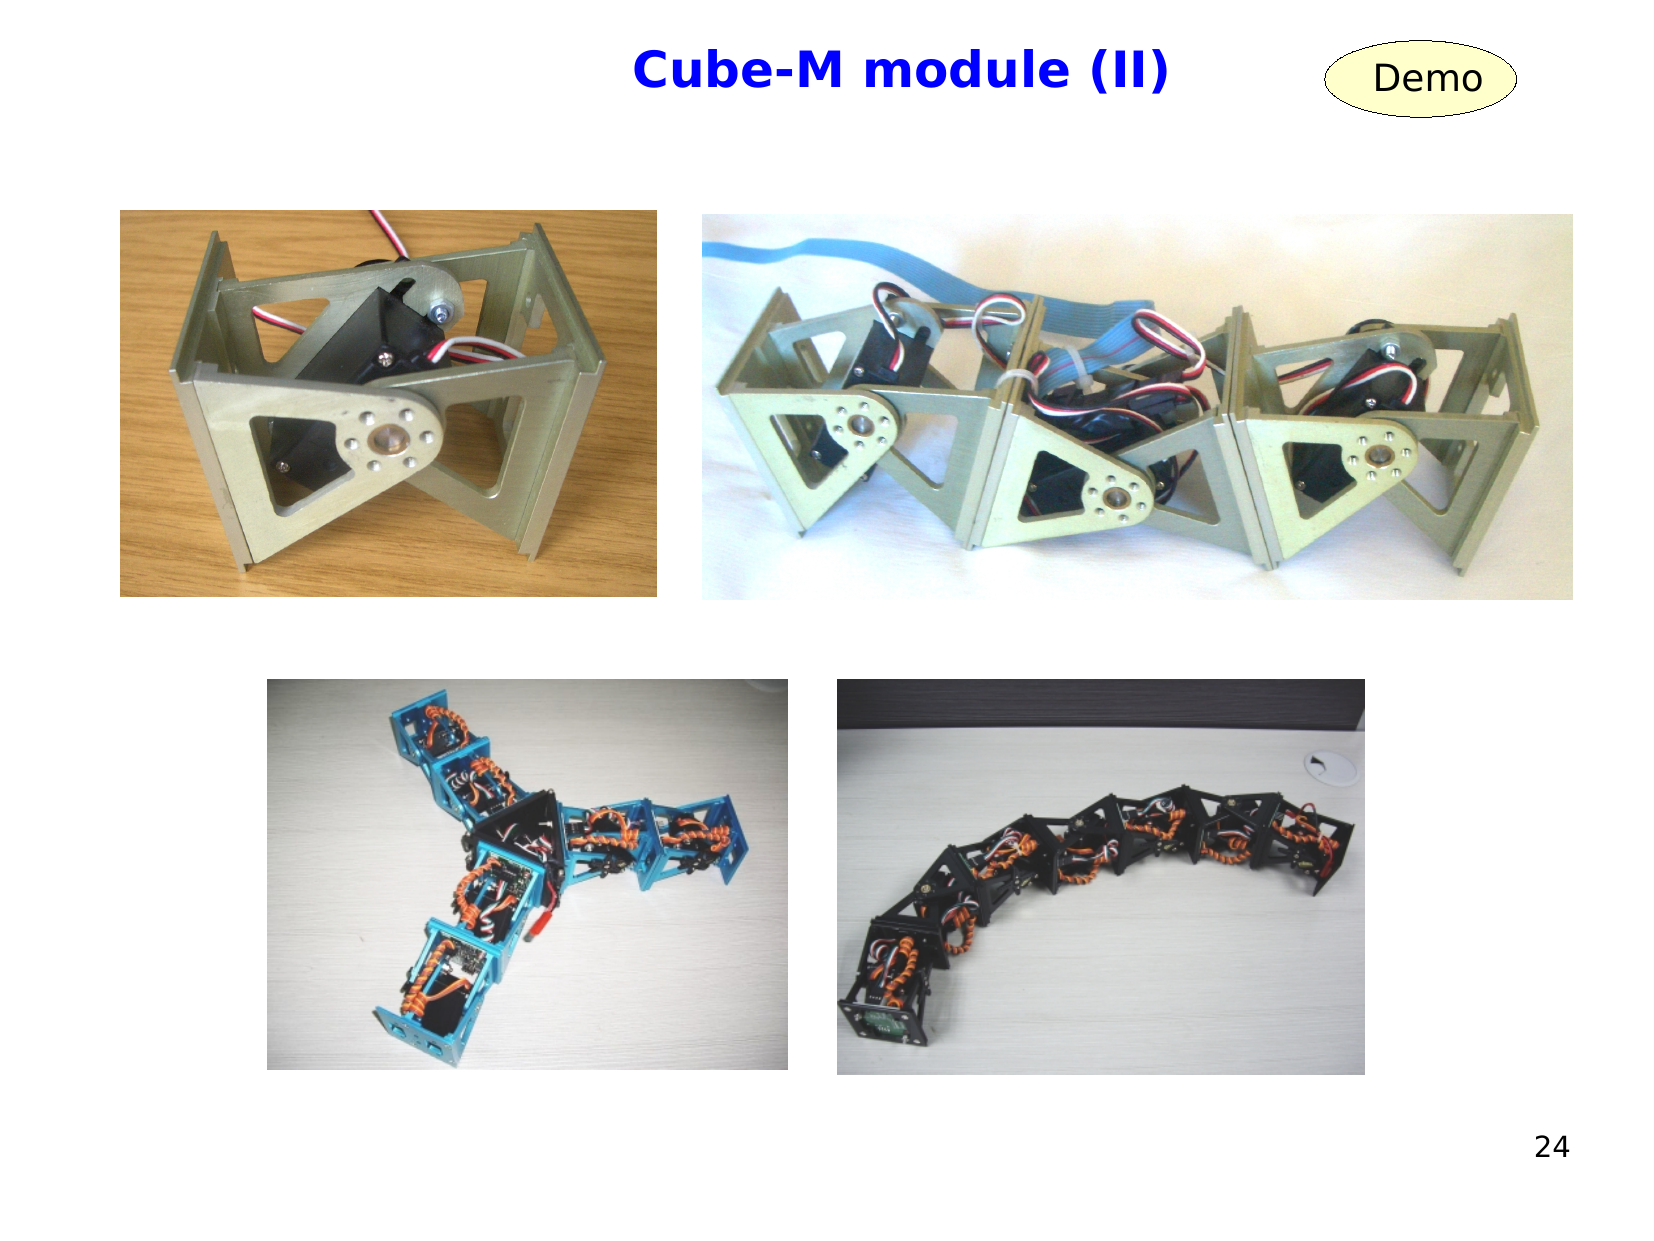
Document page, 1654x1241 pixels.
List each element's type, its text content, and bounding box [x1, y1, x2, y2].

picture [702, 214, 1573, 600]
text_box [1358, 108, 1484, 118]
text_box Demo [1357, 49, 1499, 108]
text_box [1361, 40, 1481, 49]
text_box [1499, 56, 1517, 102]
text_box [1324, 50, 1357, 108]
text_box Cube-M module (II) [617, 33, 1187, 107]
picture [837, 679, 1365, 1076]
picture [267, 679, 788, 1070]
picture [120, 210, 657, 597]
